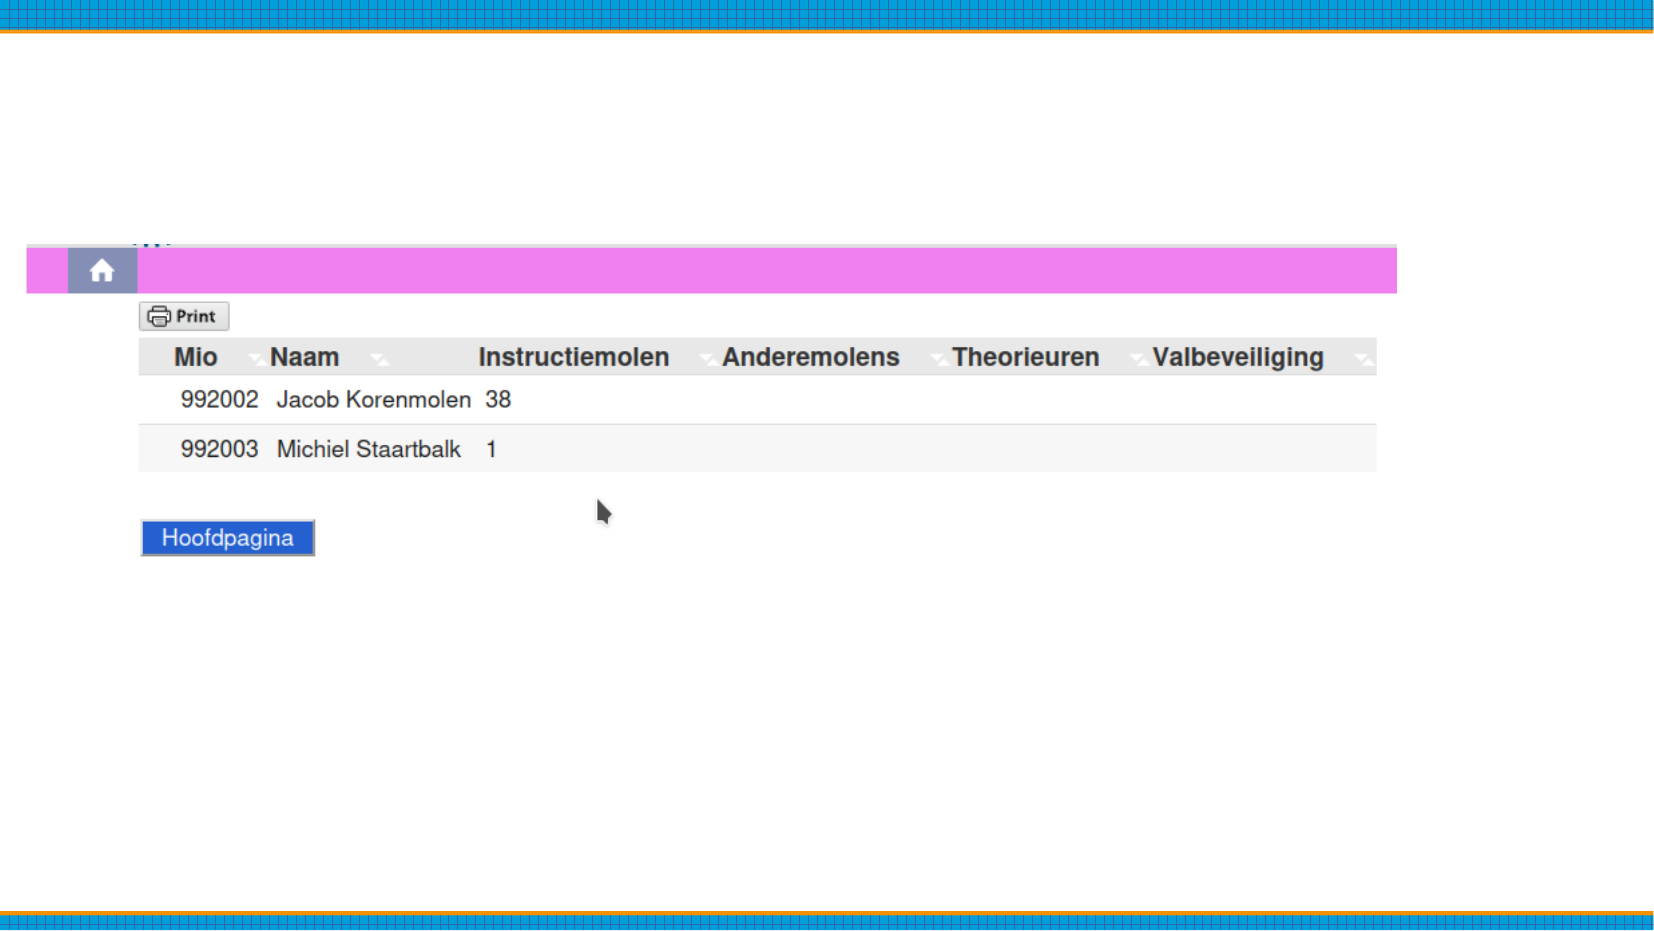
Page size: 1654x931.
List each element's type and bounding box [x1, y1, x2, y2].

picture [24, 244, 1397, 621]
